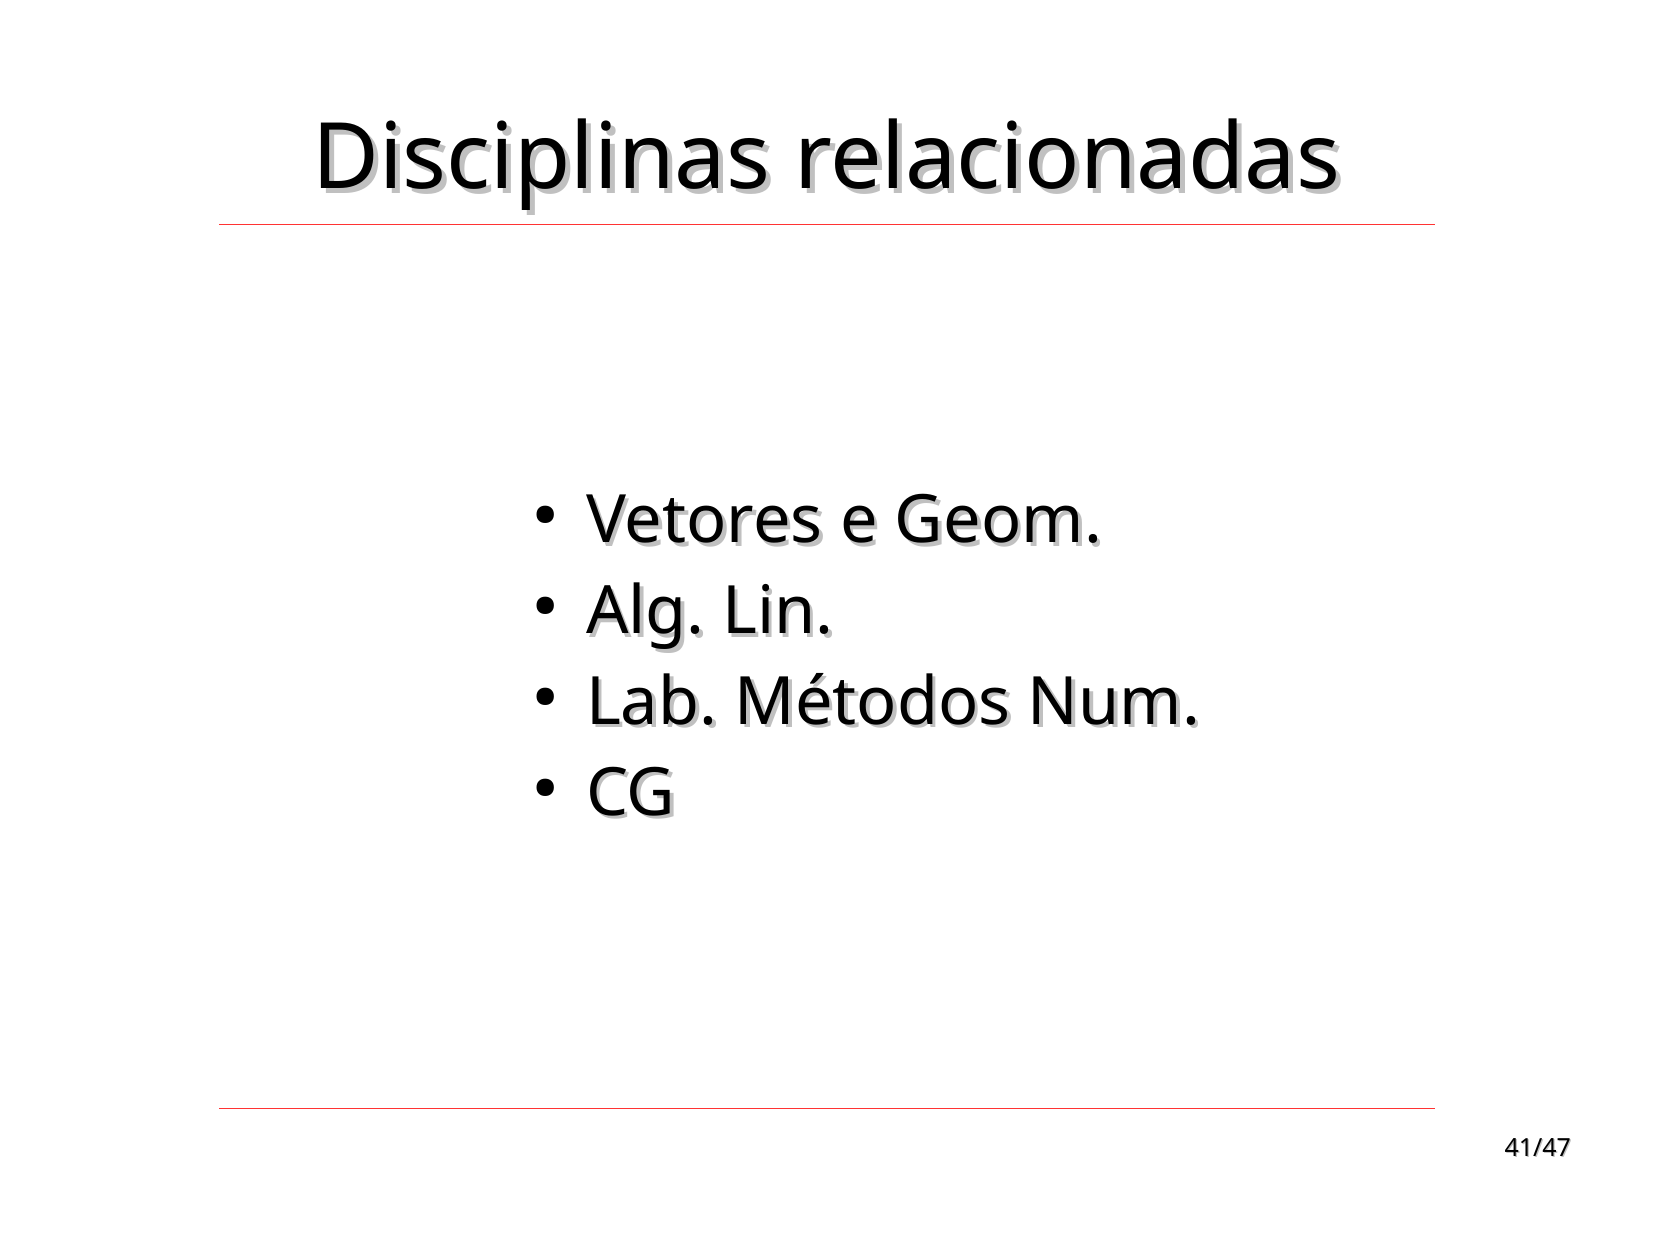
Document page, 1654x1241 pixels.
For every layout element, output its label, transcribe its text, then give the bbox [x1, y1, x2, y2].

subtitle Vetores e Geom. Alg. Lin. Lab. Métodos Num. CG [533, 290, 1247, 1016]
title Disciplinas relacionadas [82, 49, 1571, 257]
